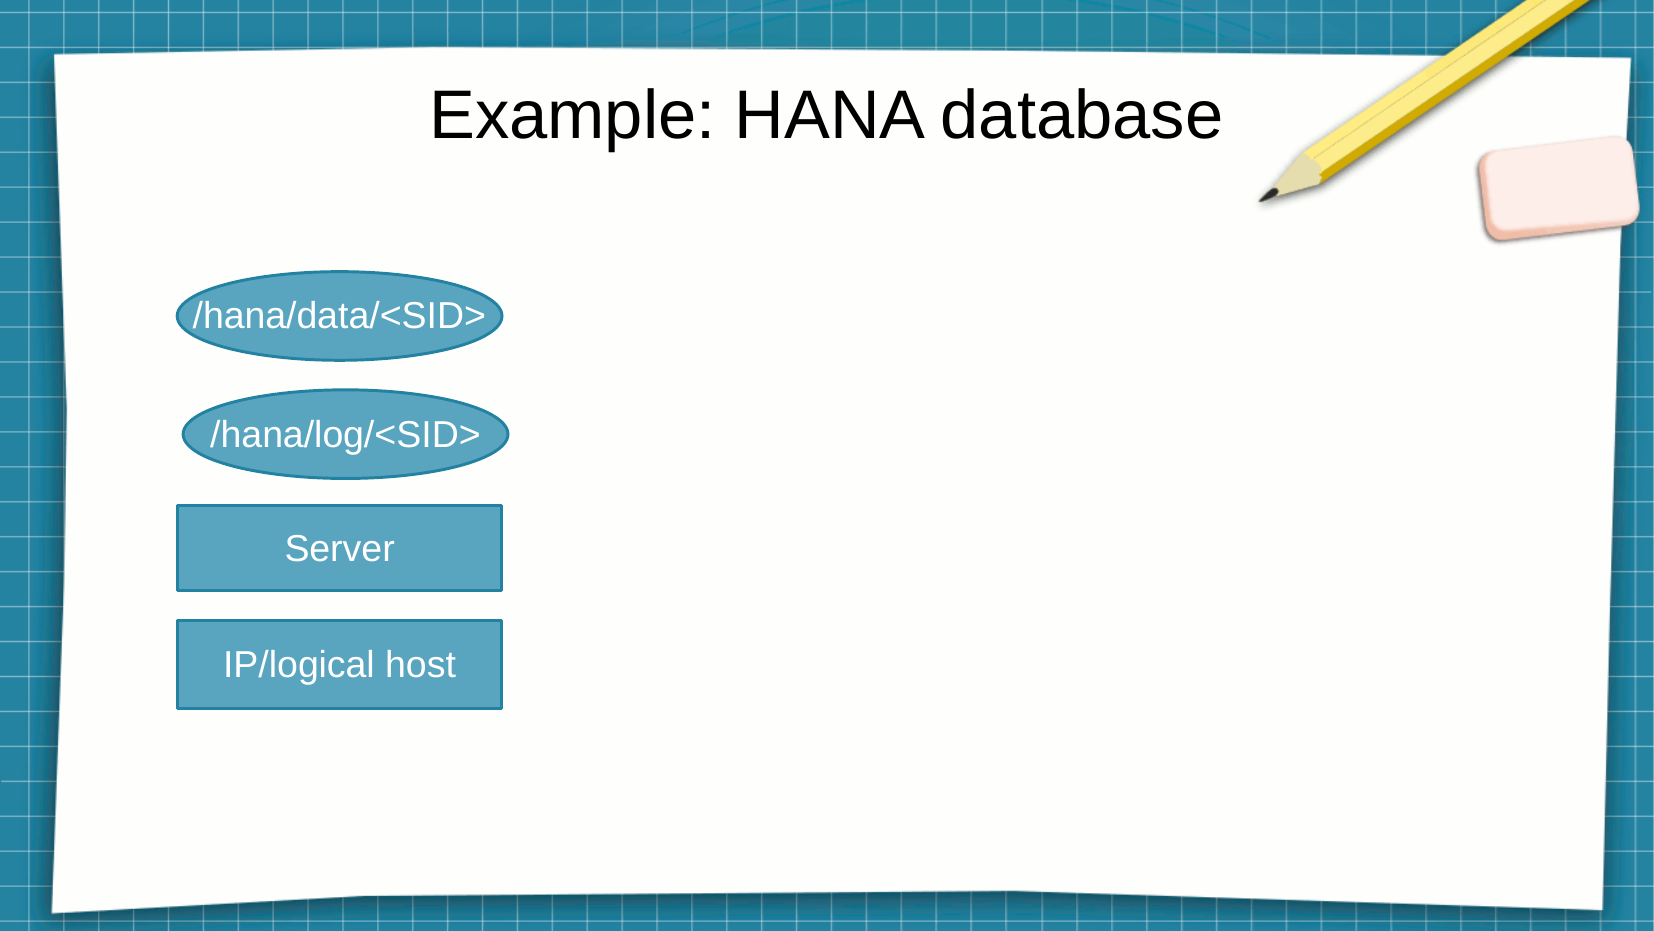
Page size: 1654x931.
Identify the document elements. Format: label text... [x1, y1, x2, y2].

text_box /hana/data/<SID> [177, 271, 503, 361]
text_box IP/logical host [177, 620, 502, 709]
picture [0, 0, 1654, 931]
title Example: HANA database [82, 37, 1571, 193]
text_box /hana/log/<SID> [183, 389, 508, 479]
text_box Server [177, 505, 502, 591]
